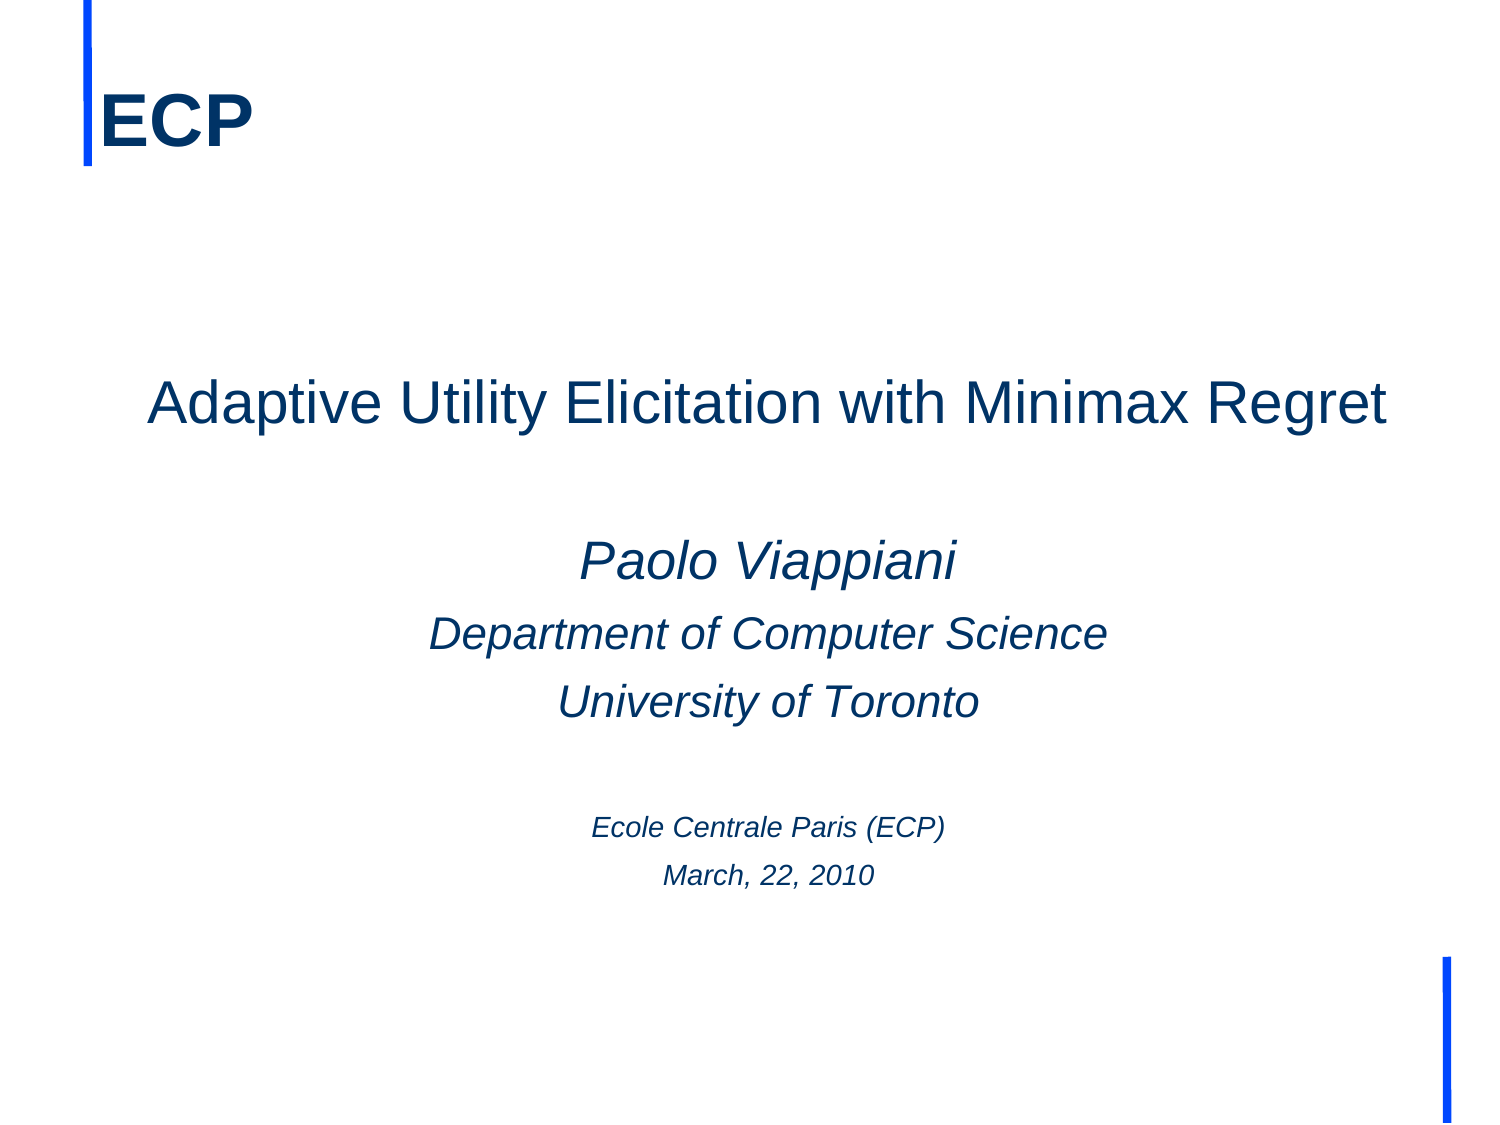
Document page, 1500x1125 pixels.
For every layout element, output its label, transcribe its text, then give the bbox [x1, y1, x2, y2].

title ECP [99, 24, 1438, 213]
subtitle Adaptive Utility Elicitation with Minimax Regret Paolo Viappiani Department of Computer Science University of Toronto Ecole Centrale Paris (ECP) March, 22, 2010 [99, 237, 1438, 1022]
